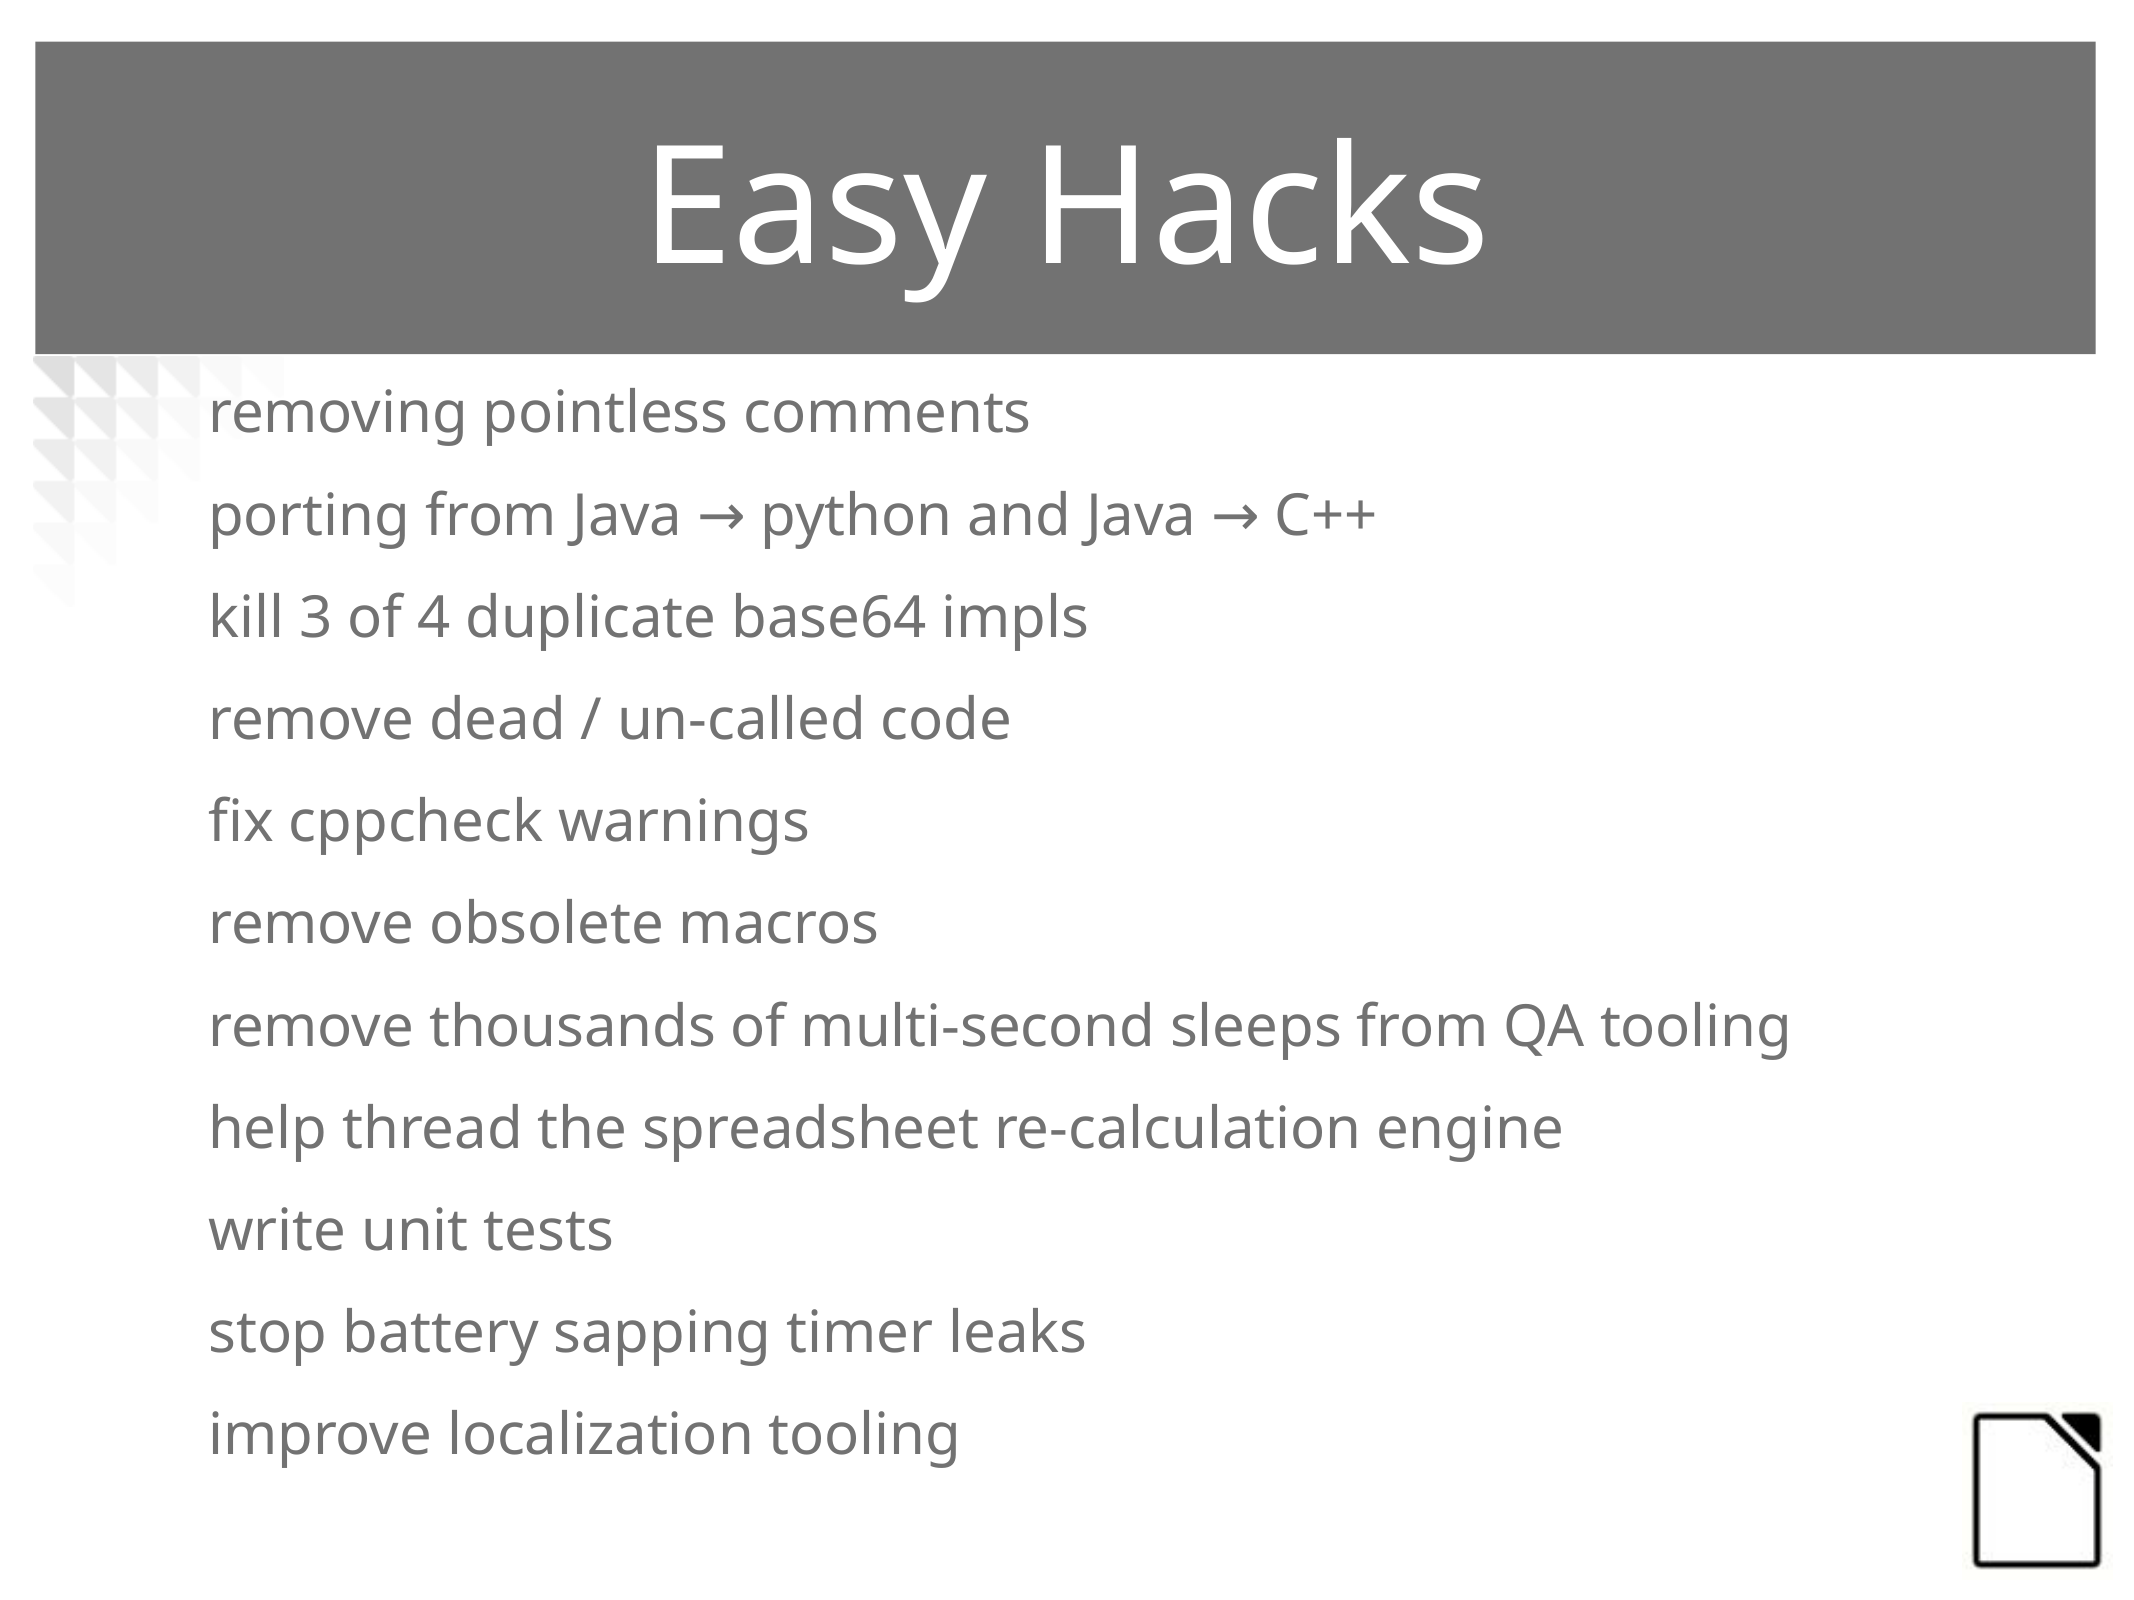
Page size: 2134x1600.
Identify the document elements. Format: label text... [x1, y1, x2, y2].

picture [1962, 1402, 2113, 1580]
title Easy Hacks [35, 41, 2096, 355]
list removing pointless comments porting from Java → python and Java → C++ kill 3 of 4 duplicate base64 impls remove dead / un-called code fix cppcheck warnings remove obsolete macros remove thousands of multi-second sleeps from QA tooling help thread the spreadsheet re-calculation engine write unit tests stop battery sapping timer leaks improve localization tooling [208, 375, 1925, 1467]
picture [33, 356, 284, 607]
